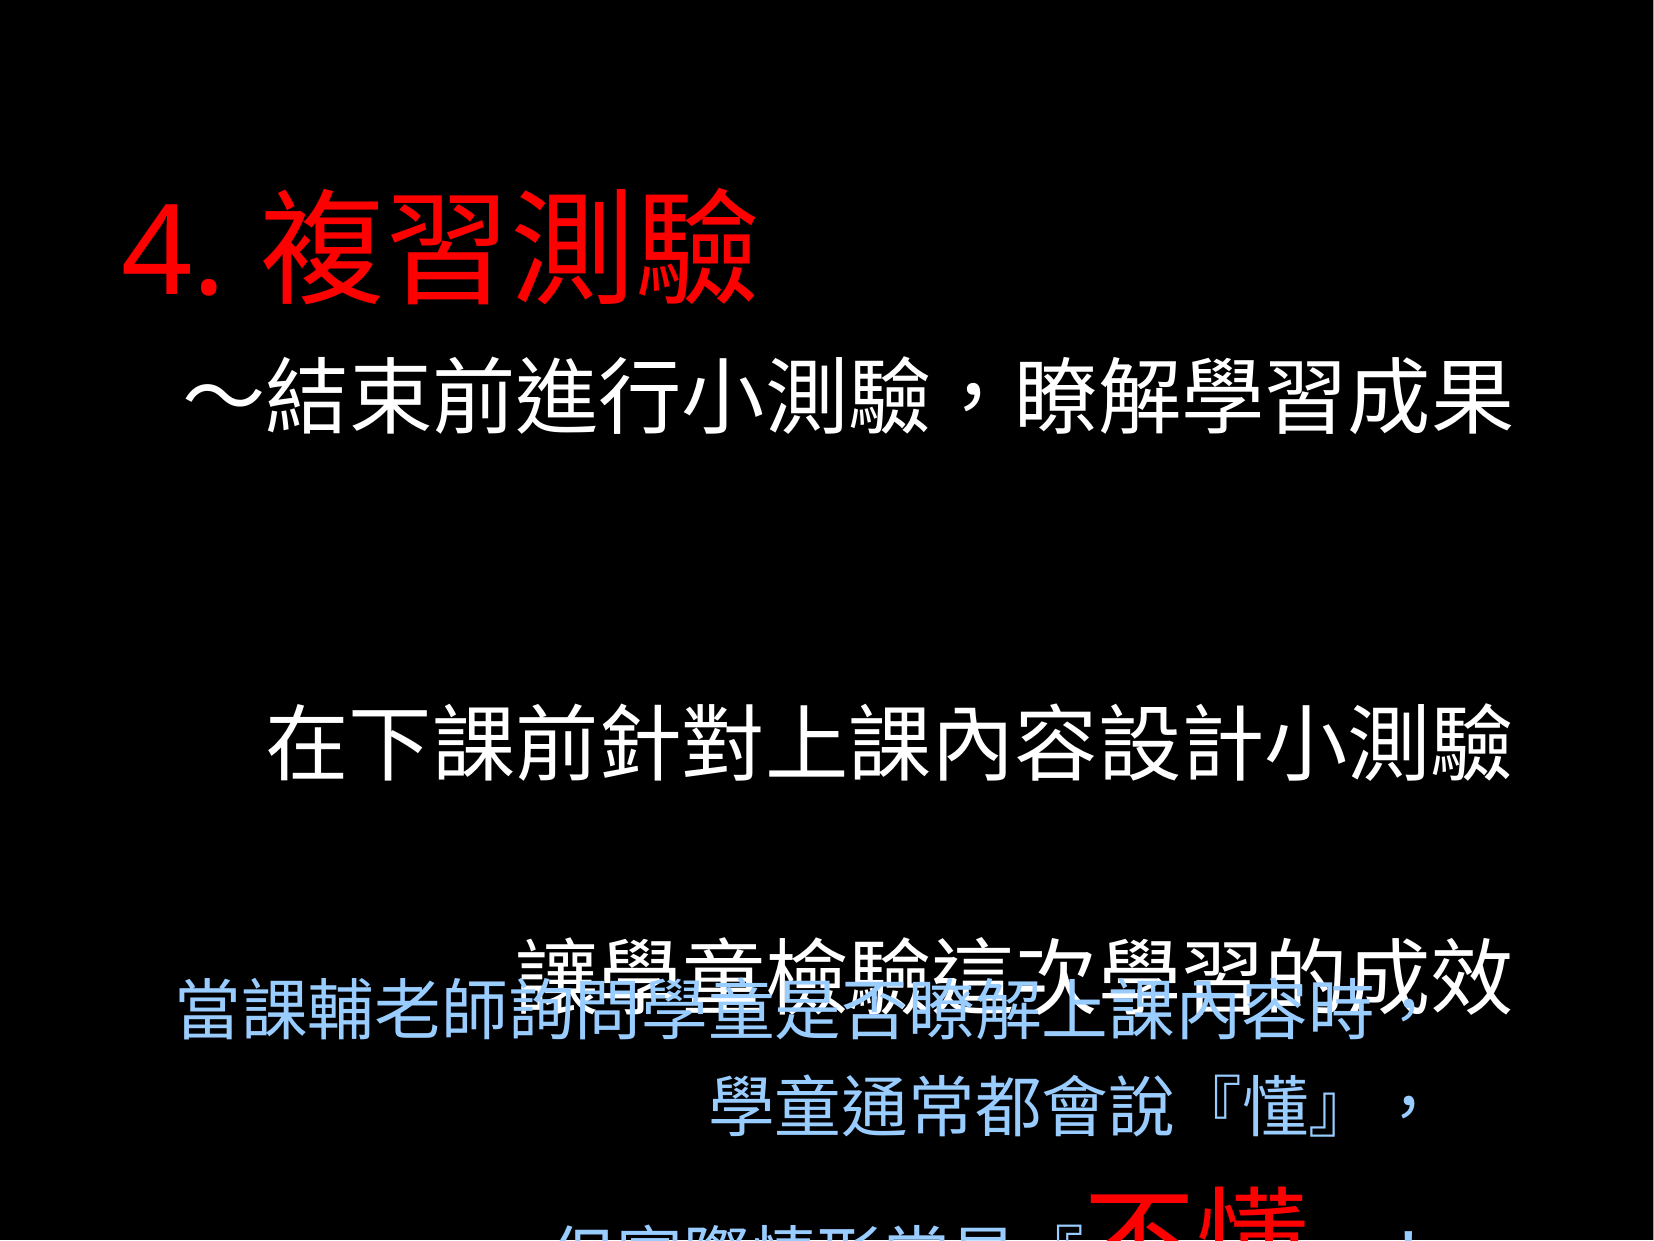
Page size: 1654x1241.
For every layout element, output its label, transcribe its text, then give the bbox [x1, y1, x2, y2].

text_box 4.複習測驗 ～結束前進行小測驗，瞭解學習成果 在下課前針對上課內容設計小測驗 讓學童檢驗這次學習的成效 [106, 141, 1595, 865]
text_box 當課輔老師詢問學童是否瞭解上課內容時， 學童通常都會說『懂』， 但實際情形常是『不懂』！ [159, 950, 1458, 1211]
